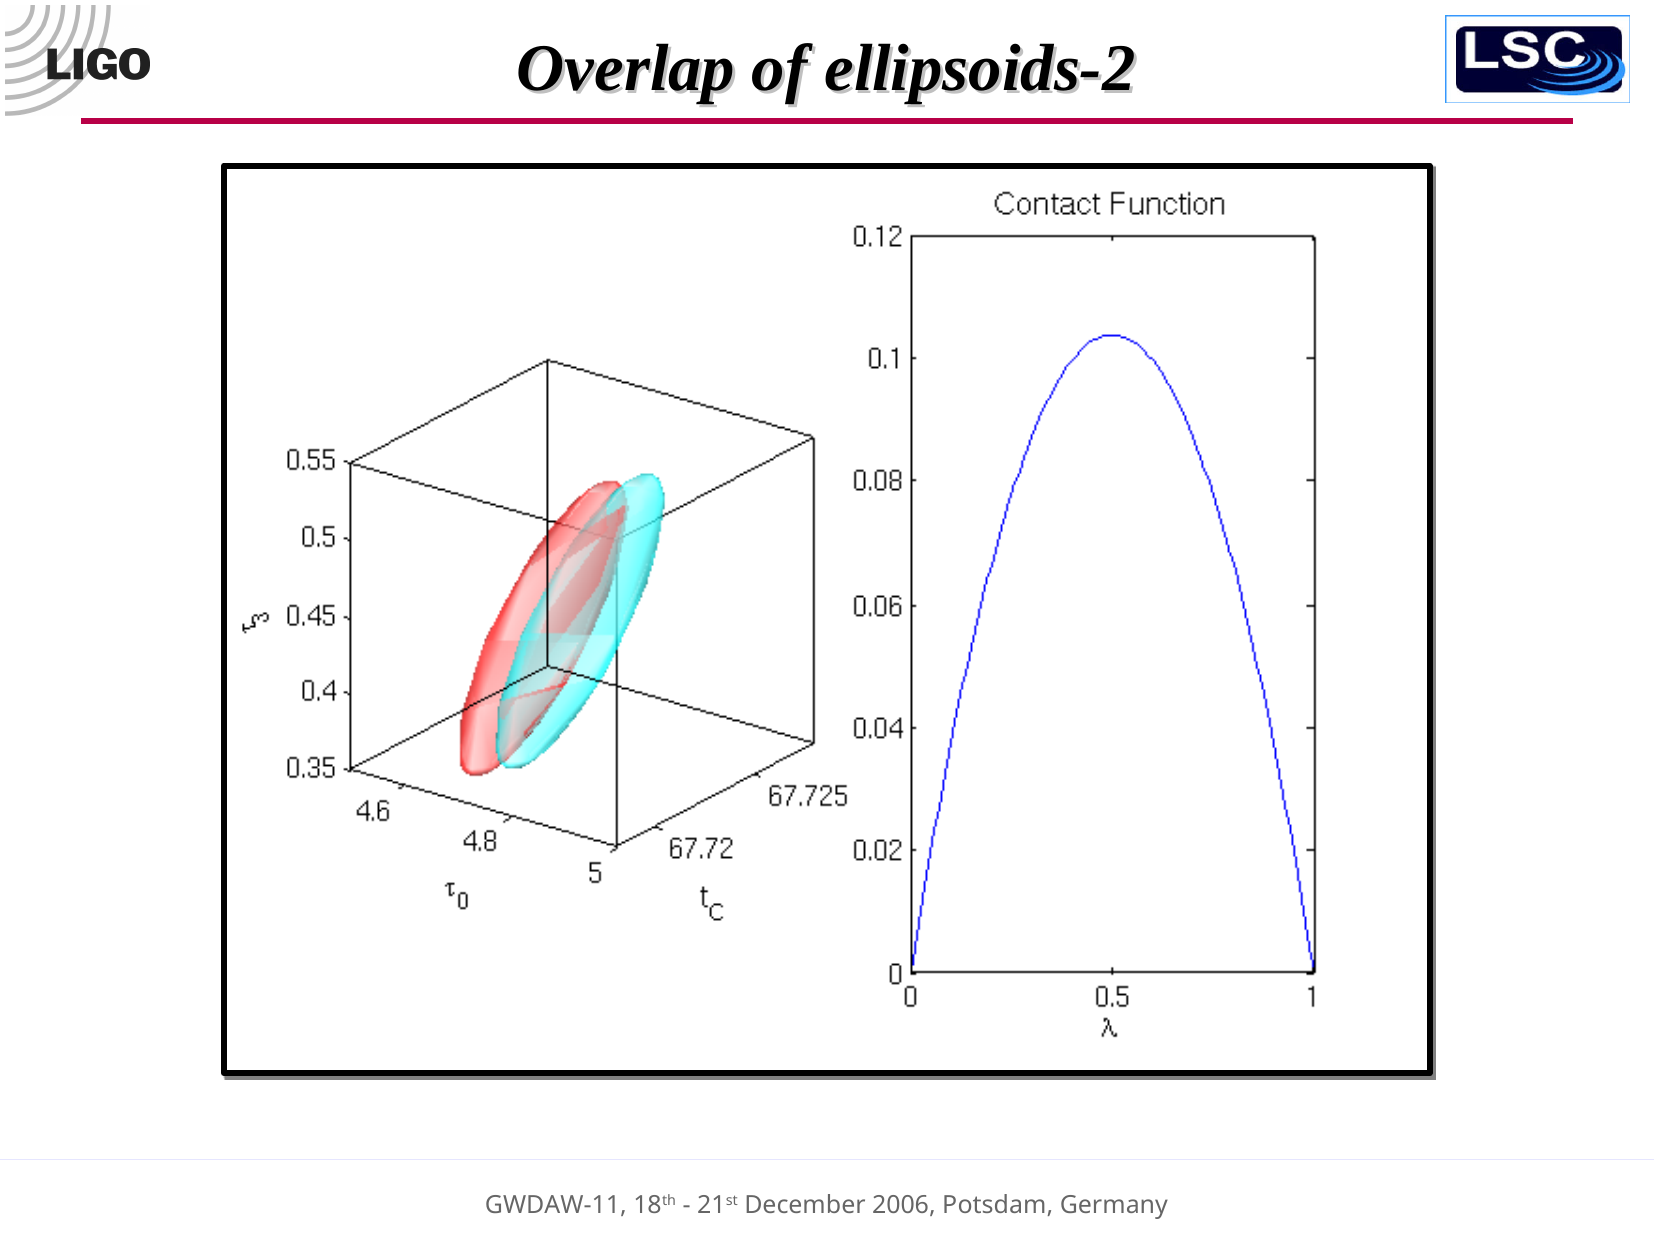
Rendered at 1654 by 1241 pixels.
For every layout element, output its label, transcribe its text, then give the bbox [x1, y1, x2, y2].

title Overlap of ellipsoids-2 [120, 0, 1533, 140]
picture [226, 168, 1427, 1071]
picture [1533, 15, 1630, 103]
